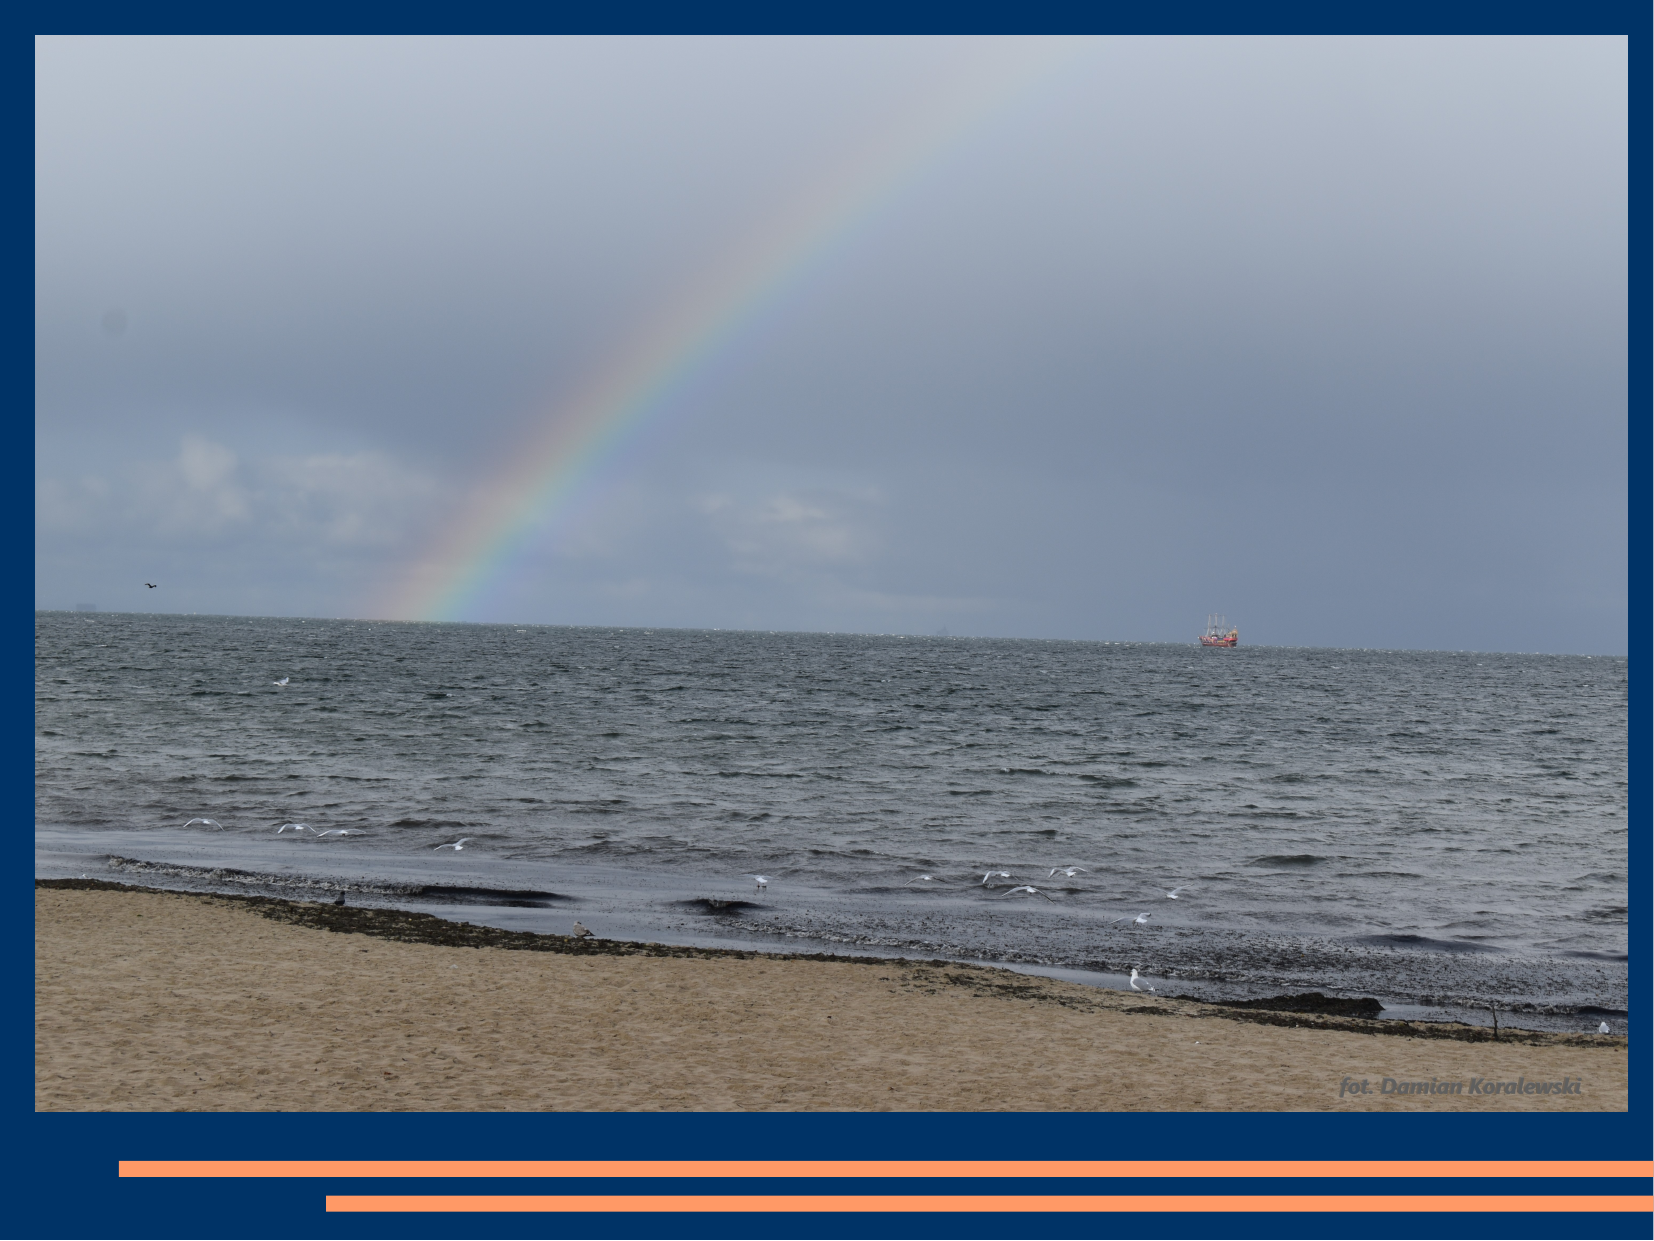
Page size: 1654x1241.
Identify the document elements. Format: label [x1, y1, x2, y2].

picture [35, 35, 1628, 1112]
